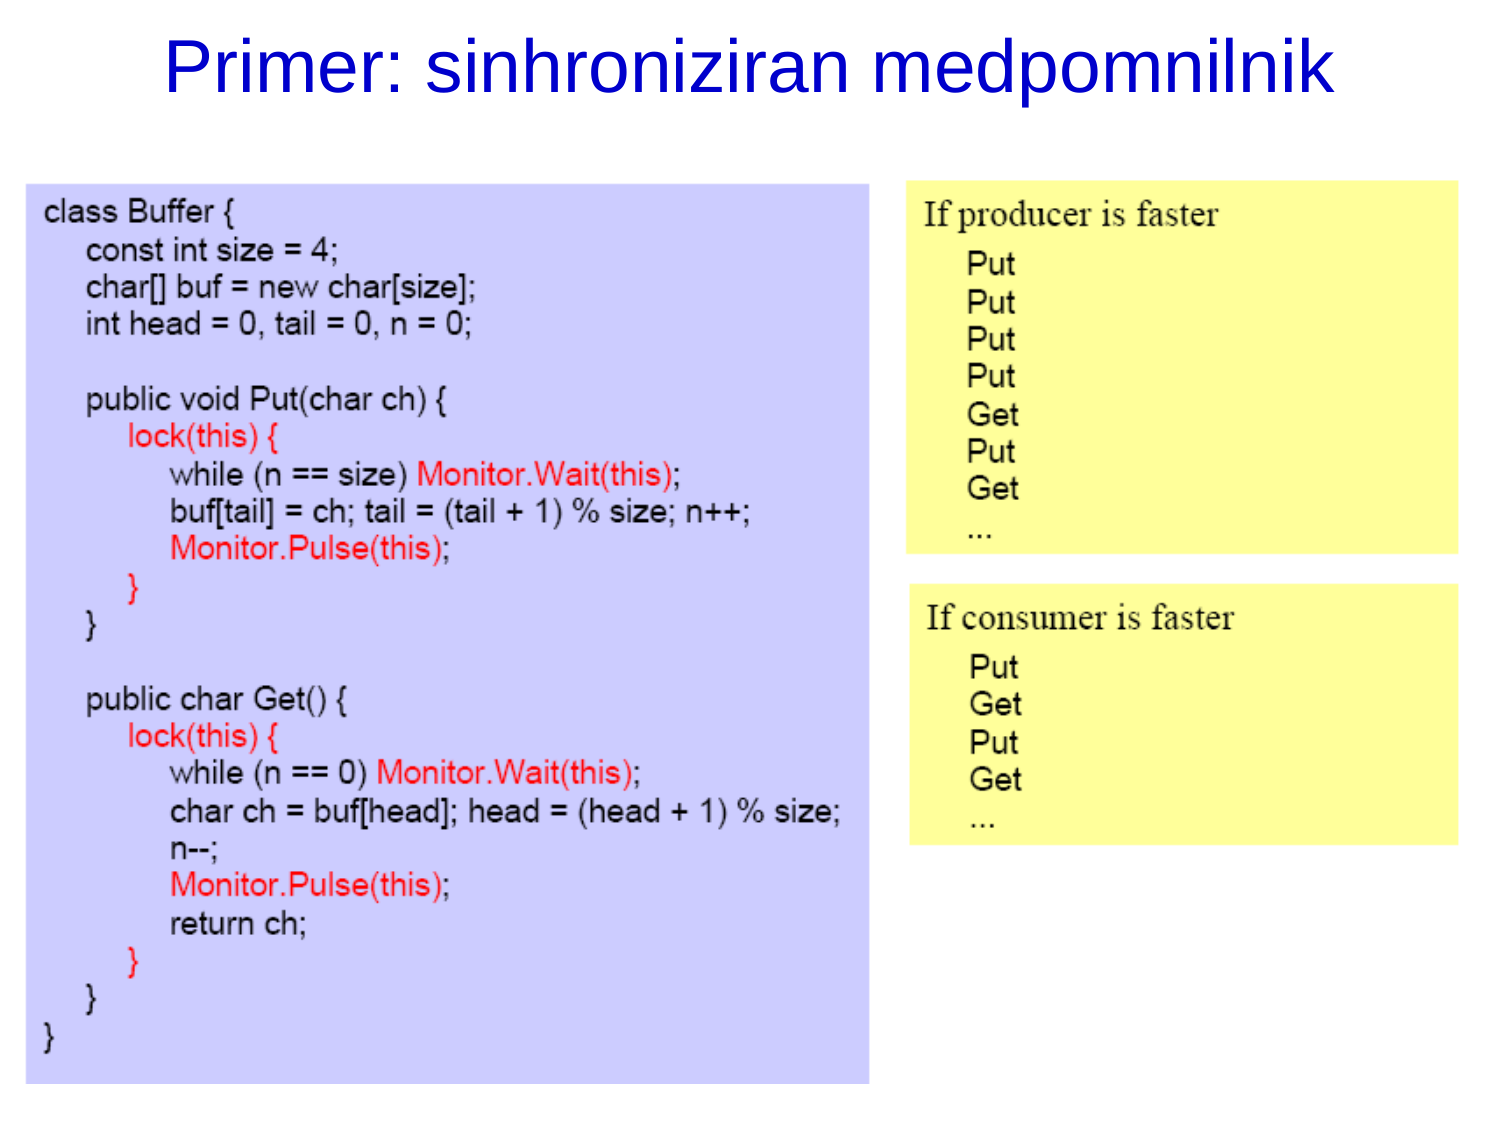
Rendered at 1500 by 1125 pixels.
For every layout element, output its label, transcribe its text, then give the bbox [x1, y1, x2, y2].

title Primer: sinhroniziran medpomnilnik [112, 0, 1388, 126]
picture [0, 165, 1471, 1084]
